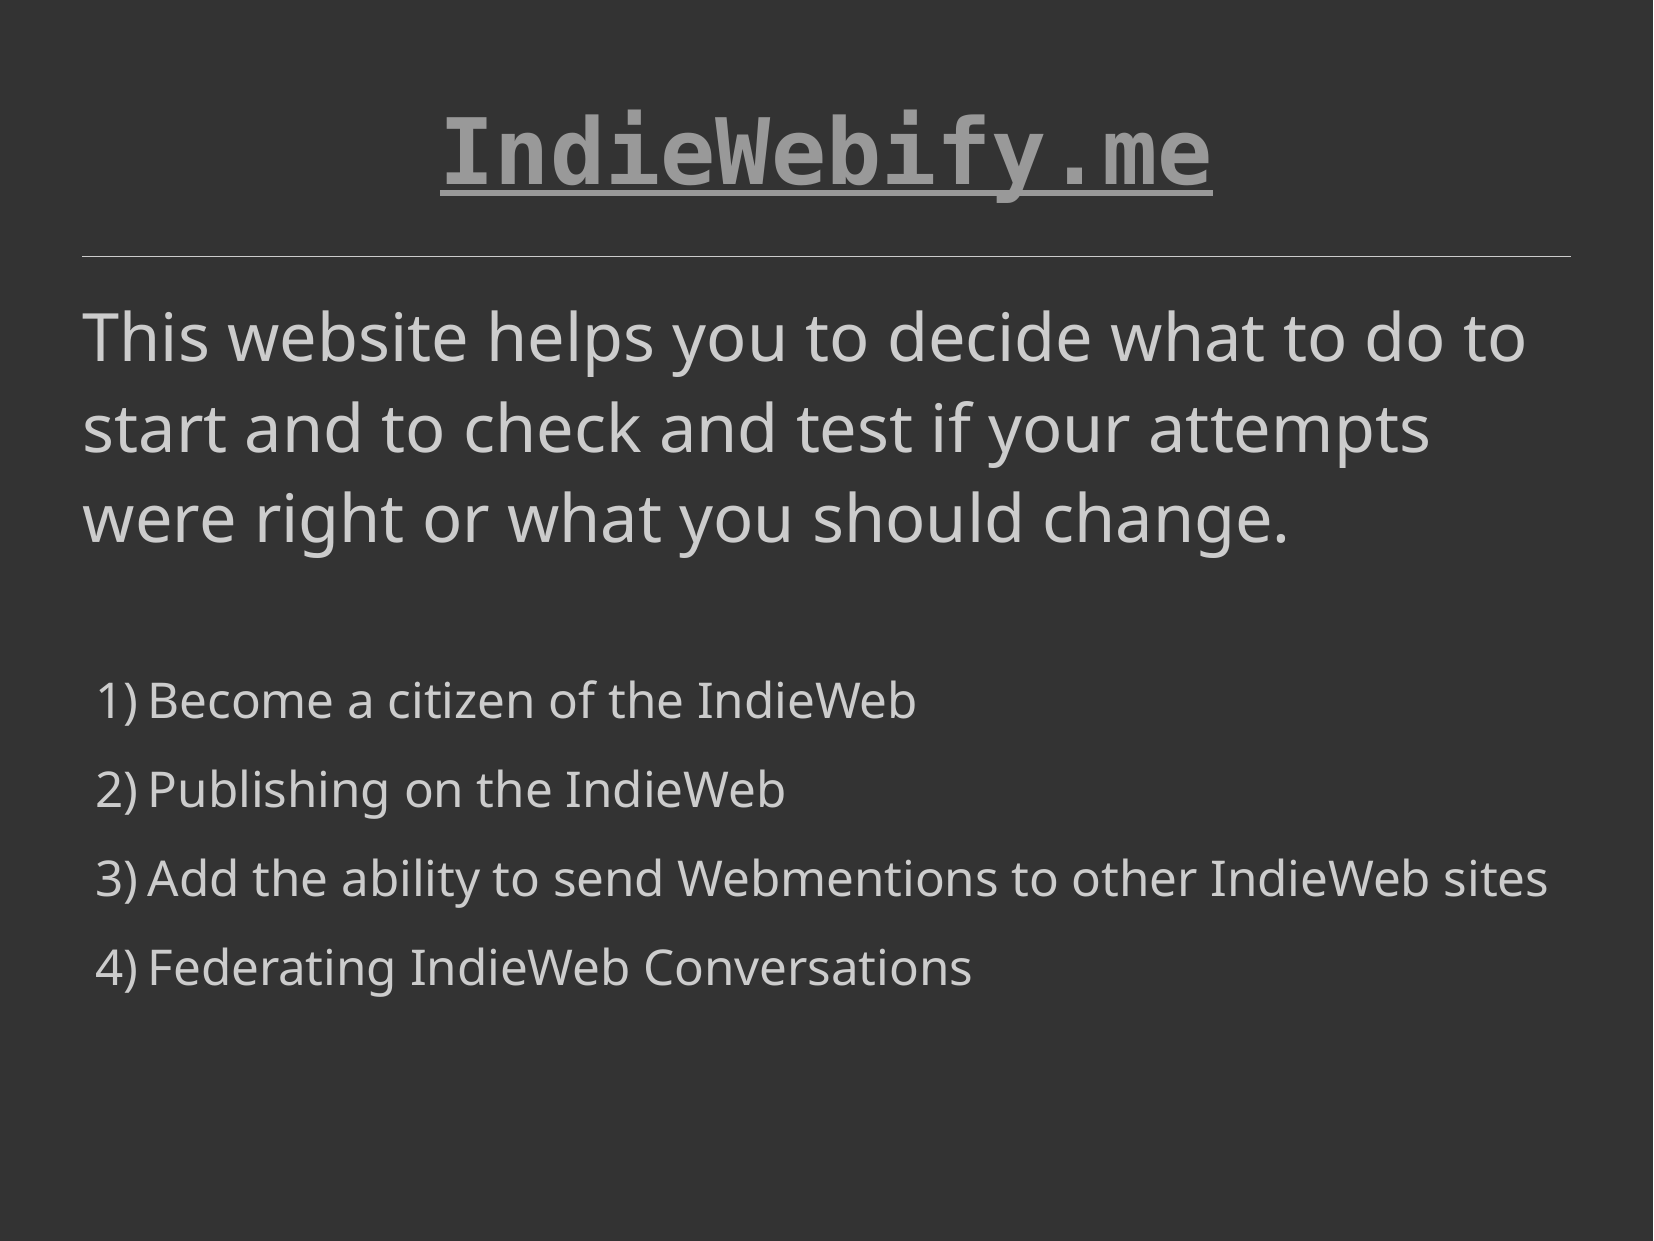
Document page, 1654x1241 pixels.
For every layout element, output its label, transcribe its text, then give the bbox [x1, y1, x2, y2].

list This website helps you to decide what to do to start and to check and test if your attempts were right or what you should change. [82, 290, 1571, 634]
title IndieWebify.me [82, 49, 1571, 257]
list Become a citizen of the IndieWeb Publishing on the IndieWeb Add the ability to send Webmentions to other IndieWeb sites Federating IndieWeb Conversations [82, 665, 1571, 1010]
